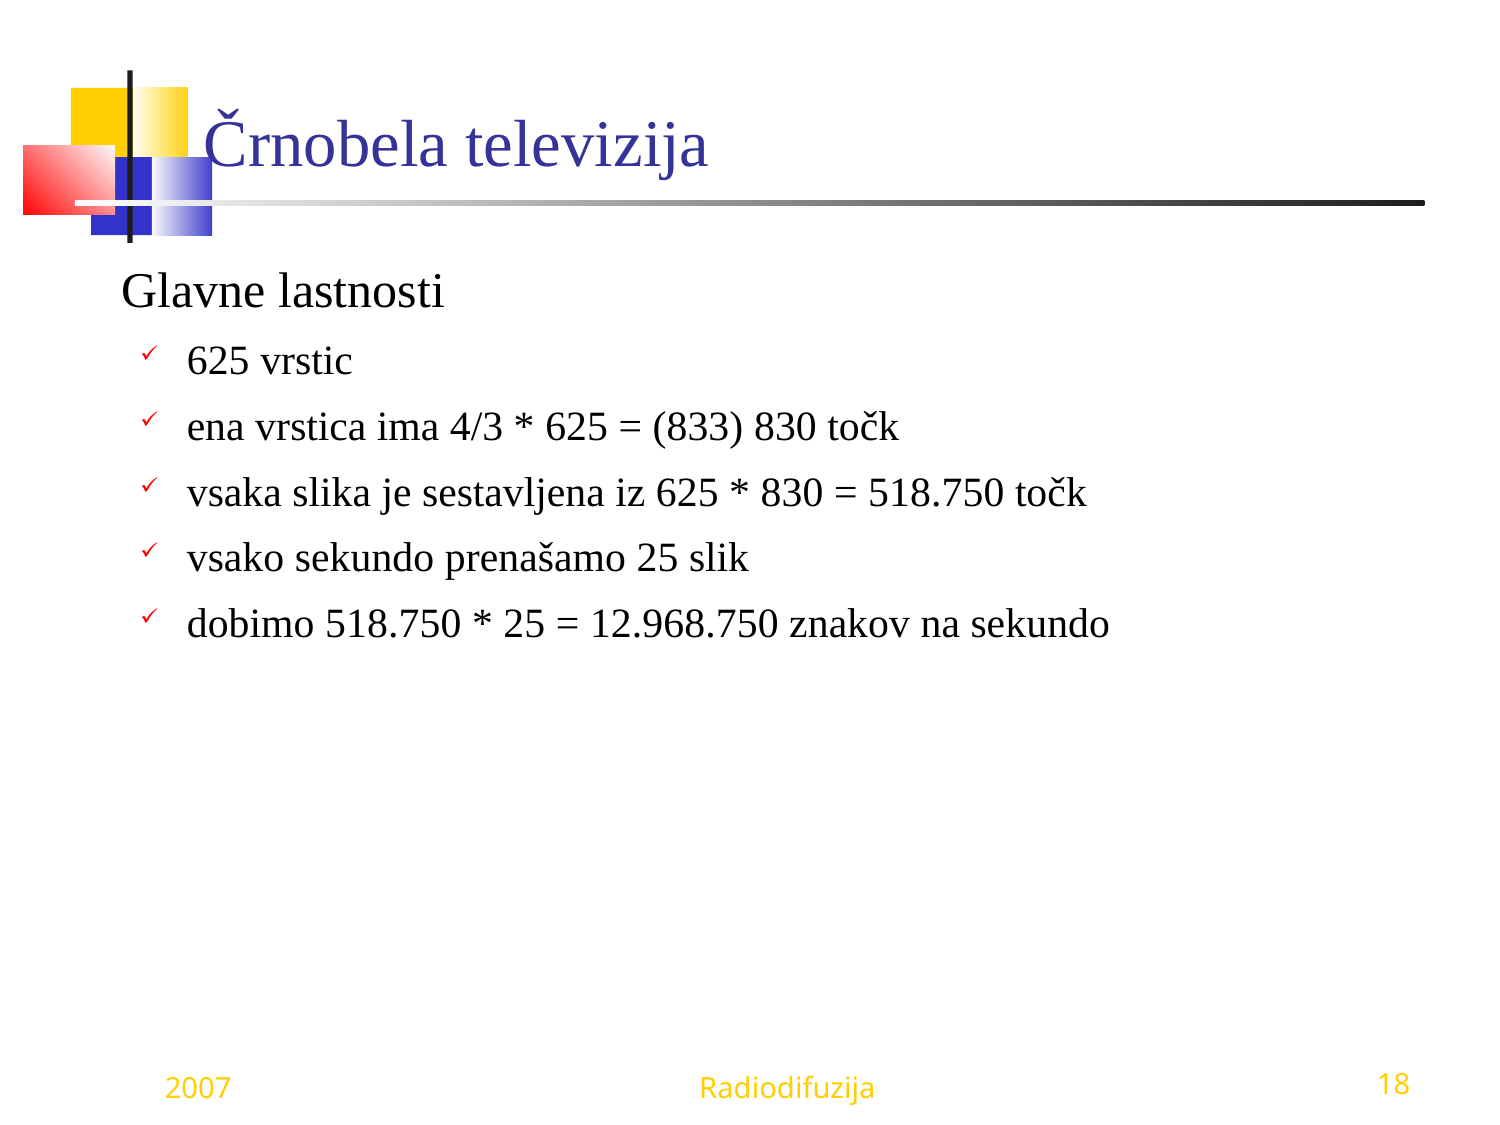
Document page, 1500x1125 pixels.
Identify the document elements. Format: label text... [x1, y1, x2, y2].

title Črnobela televizija [188, 92, 1468, 188]
text_box 2007 [150, 1037, 463, 1113]
text_box Radiodifuzija [549, 1037, 1026, 1113]
text_box <number> [1112, 1037, 1426, 1113]
list Glavne lastnosti 625 vrstic ena vrstica ima 4/3 * 625 = (833) 830 točk vsaka slika je sestavljena iz 625 * 830 = 518.750 točk vsako sekundo prenašamo 25 slik dobimo 518.750 * 25 = 12.968.750 znakov na sekundo [50, 249, 1469, 1007]
